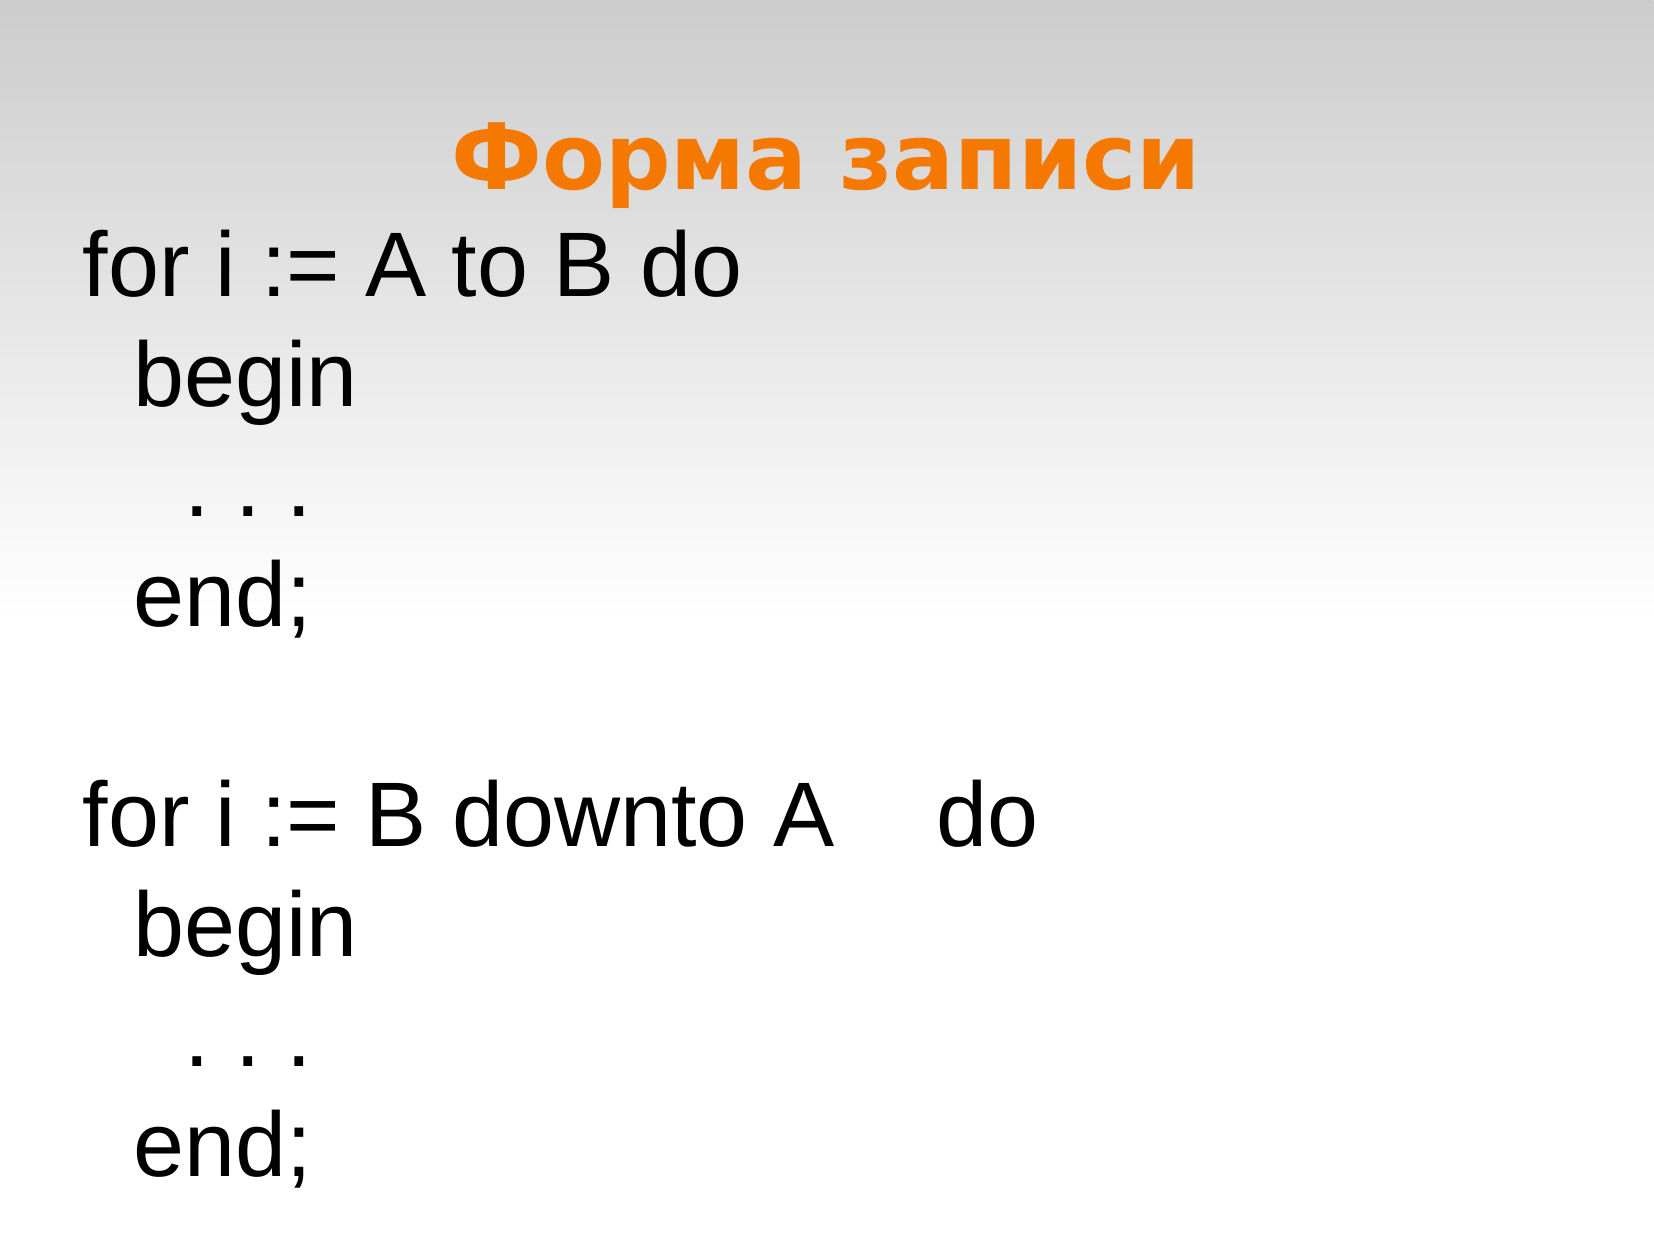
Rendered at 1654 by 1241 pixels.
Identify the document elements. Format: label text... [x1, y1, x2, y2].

title Форма записи [82, 56, 1571, 199]
subtitle for i := A to B do begin . . . end; for i := B downto A do begin . . . end; [82, 199, 1571, 1200]
